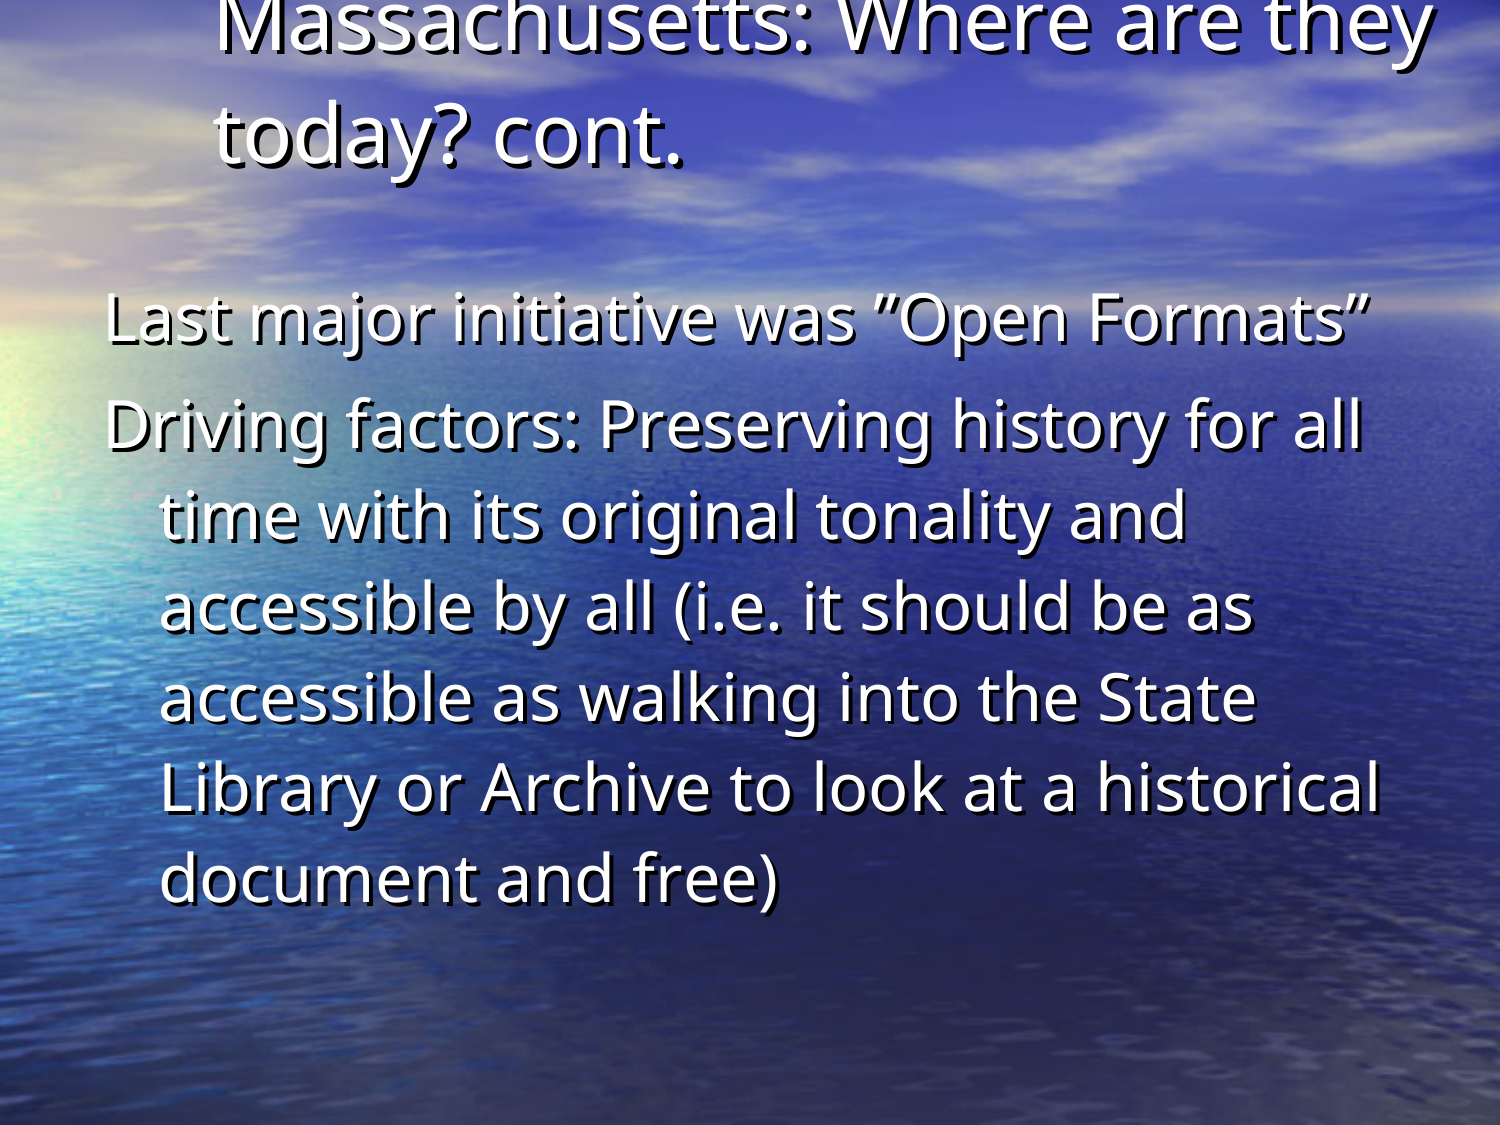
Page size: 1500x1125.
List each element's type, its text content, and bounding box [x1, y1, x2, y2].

title Massachusetts: Where are they today? cont. [197, 0, 1500, 196]
list Last major initiative was ”Open Formats” Driving factors: Preserving history for all time with its original tonality and accessible by all (i.e. it should be as accessible as walking into the State Library or Archive to look at a historical document and free) [87, 262, 1450, 1048]
picture [0, 0, 1500, 1125]
